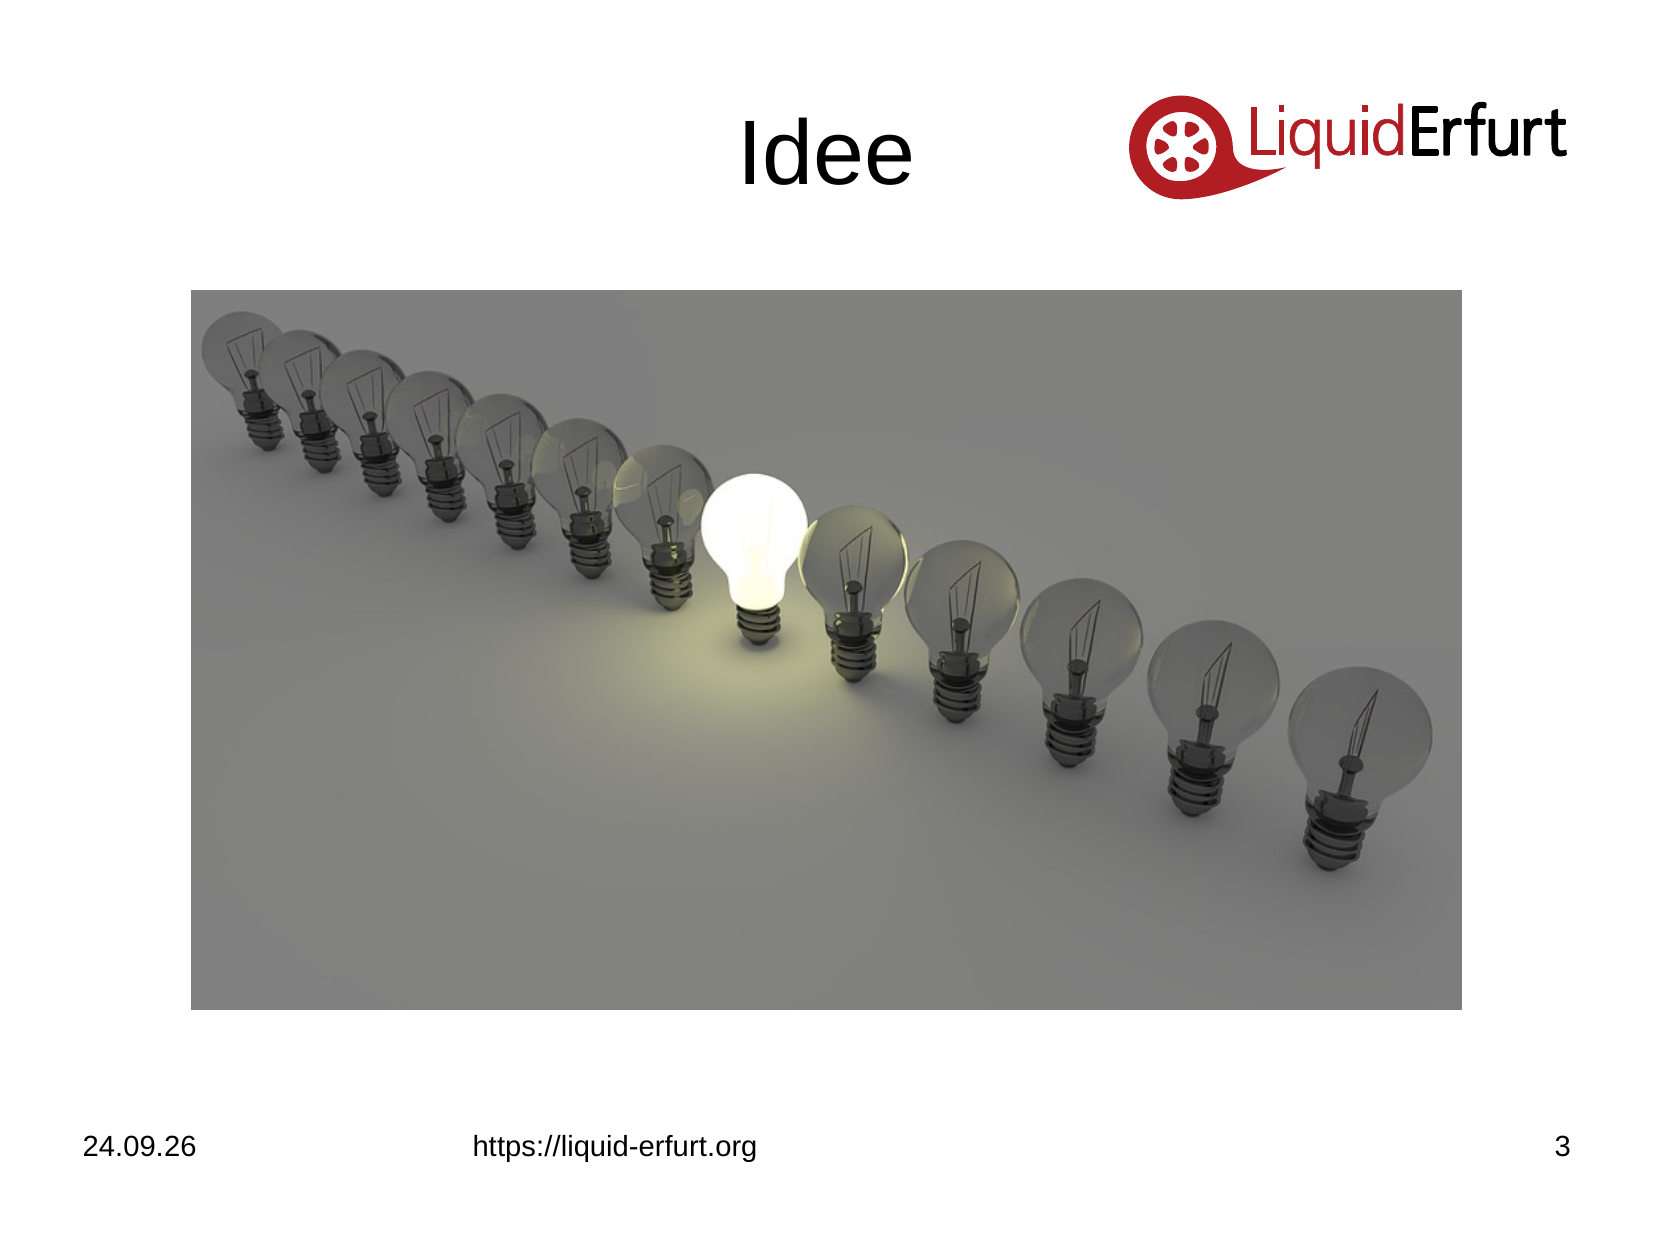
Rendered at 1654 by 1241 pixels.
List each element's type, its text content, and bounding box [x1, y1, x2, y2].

picture [191, 290, 1462, 1010]
title Idee [82, 49, 1571, 257]
